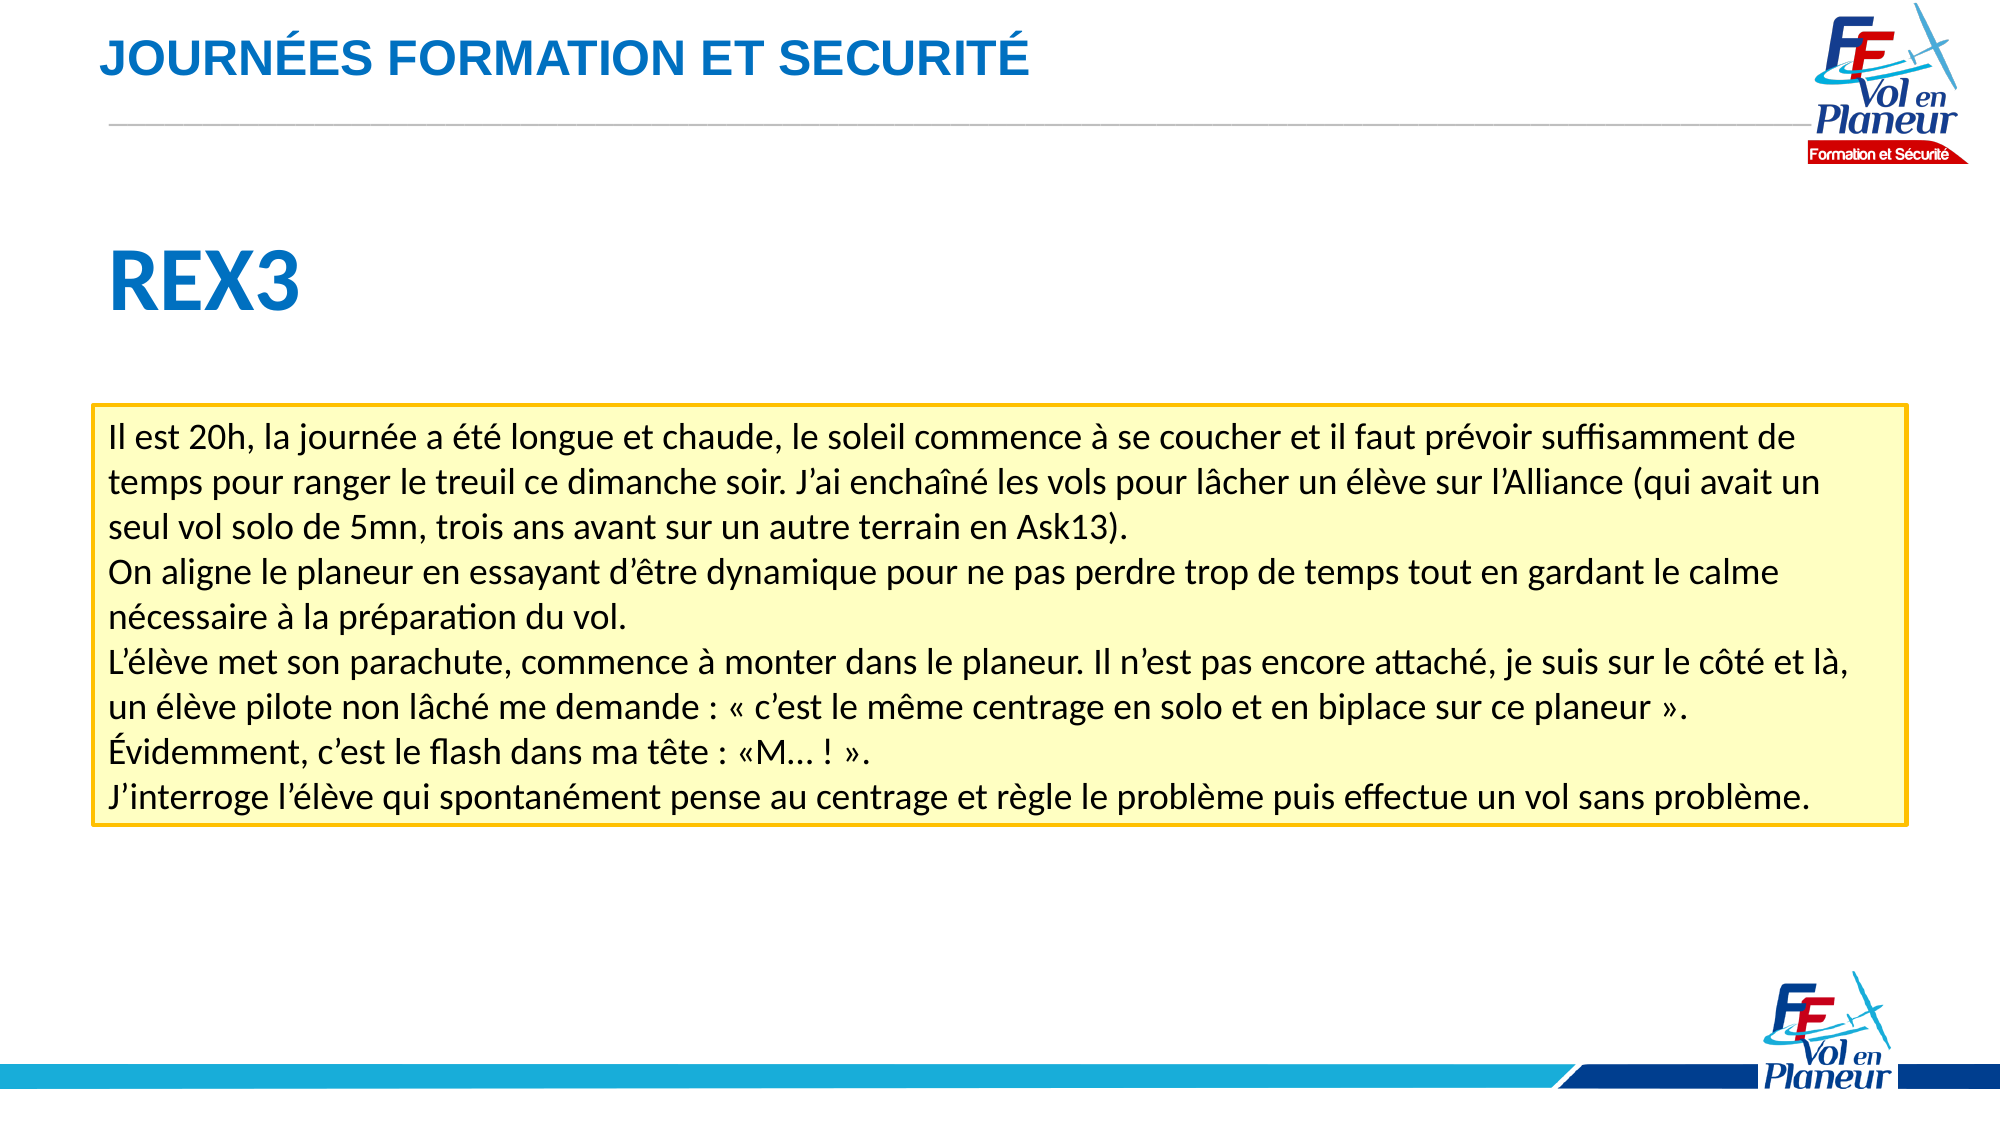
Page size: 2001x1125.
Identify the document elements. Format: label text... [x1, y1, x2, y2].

text_box Il est 20h, la journée a été longue et chaude, le soleil commence à se coucher et il faut prévoir suffisamment de temps pour ranger le treuil ce dimanche soir. J’ai enchaîné les vols pour lâcher un élève sur l’Alliance (qui avait un seul vol solo de 5mn, trois ans avant sur un autre terrain en Ask13). On aligne le planeur en essayant d’être dynamique pour ne pas perdre trop de temps tout en gardant le calme nécessaire à la préparation du vol. L’élève met son parachute, commence à monter dans le planeur. Il n’est pas encore attaché, je suis sur le côté et là, un élève pilote non lâché me demande : « c’est le même centrage en solo et en biplace sur ce planeur ». Évidemment, c’est le flash dans ma tête : «M… ! ». J’interroge l’élève qui spontanément pense au centrage et règle le problème puis effectue un vol sans problème. [93, 404, 1907, 825]
list JOURNÉES FORMATION ET SECURITÉ [70, 24, 1547, 93]
text_box REX3 [93, 211, 1298, 337]
picture [0, 959, 2000, 1125]
picture [1759, 2, 2000, 165]
